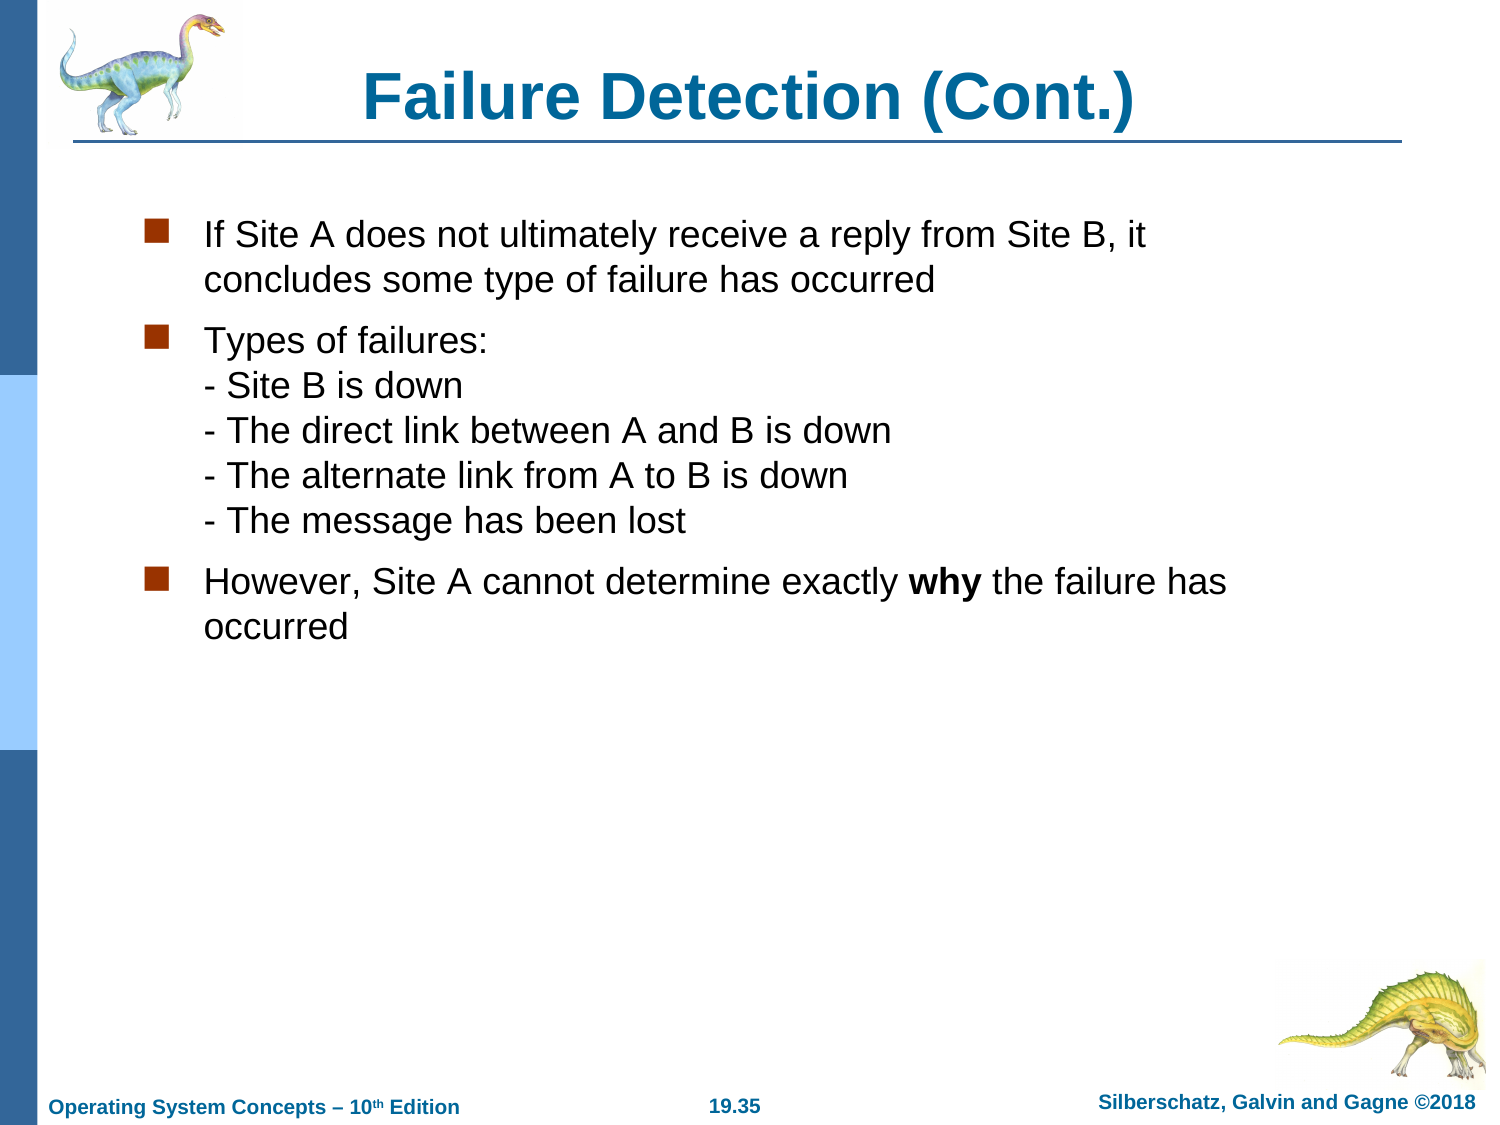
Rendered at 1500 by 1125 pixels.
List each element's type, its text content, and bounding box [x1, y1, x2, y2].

picture [1275, 959, 1486, 1090]
list If Site A does not ultimately receive a reply from Site B, it concludes some type of failure has occurred Types of failures: - Site B is down - The direct link between A and B is down - The alternate link from A to B is down - The message has been lost However, Site A cannot determine exactly why the failure has occurred [132, 202, 1308, 946]
picture [46, 0, 243, 149]
picture [1415, 1094, 1423, 1099]
title Failure Detection (Cont.) [75, 45, 1426, 141]
